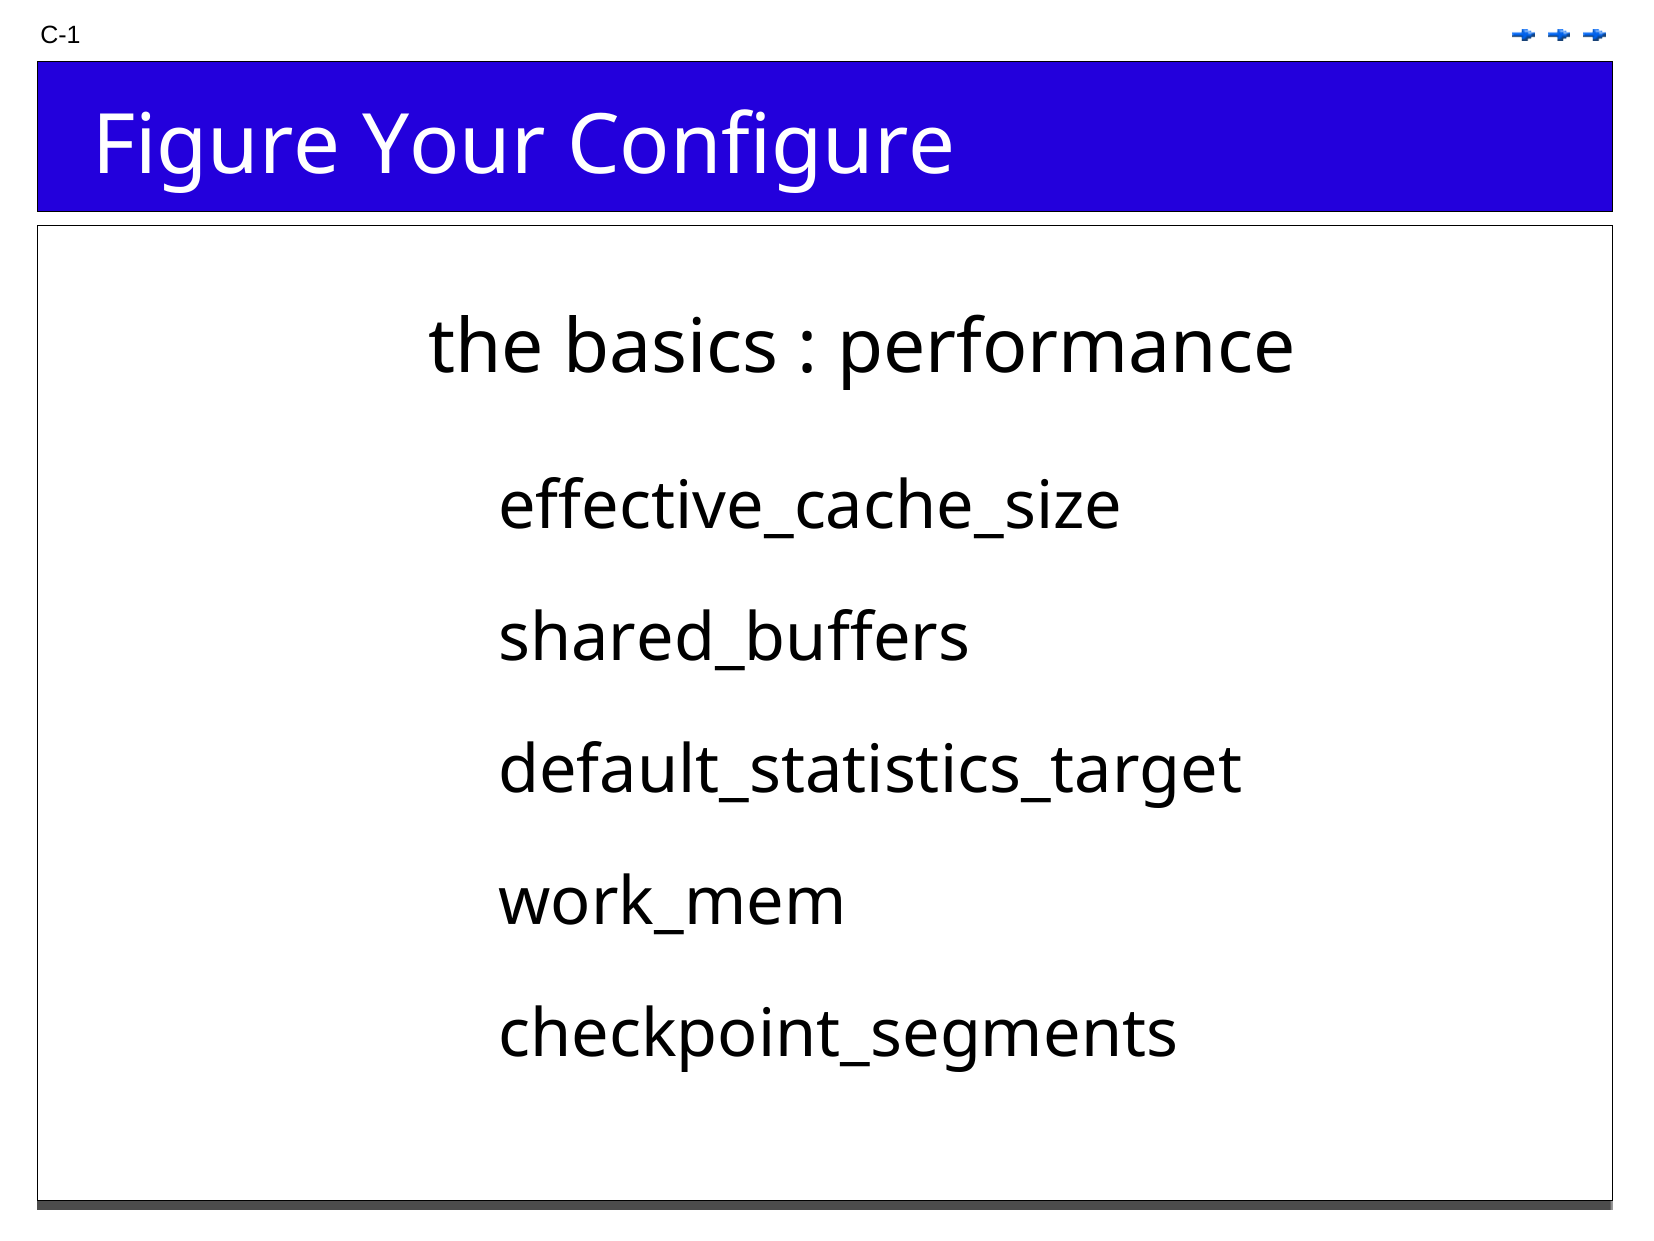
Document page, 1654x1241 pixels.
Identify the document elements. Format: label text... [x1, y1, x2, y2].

text_box Figure Your Configure [77, 77, 916, 193]
text_box effective_cache_size shared_buffers default_statistics_target work_mem checkpoint_segments [466, 449, 1231, 1033]
text_box C-1 [25, 13, 113, 70]
text_box the basics : performance [413, 284, 1241, 390]
text_box [37, 61, 1613, 212]
picture [1512, 29, 1535, 41]
picture [1583, 29, 1606, 41]
picture [1548, 29, 1570, 41]
text_box [37, 225, 1613, 1201]
